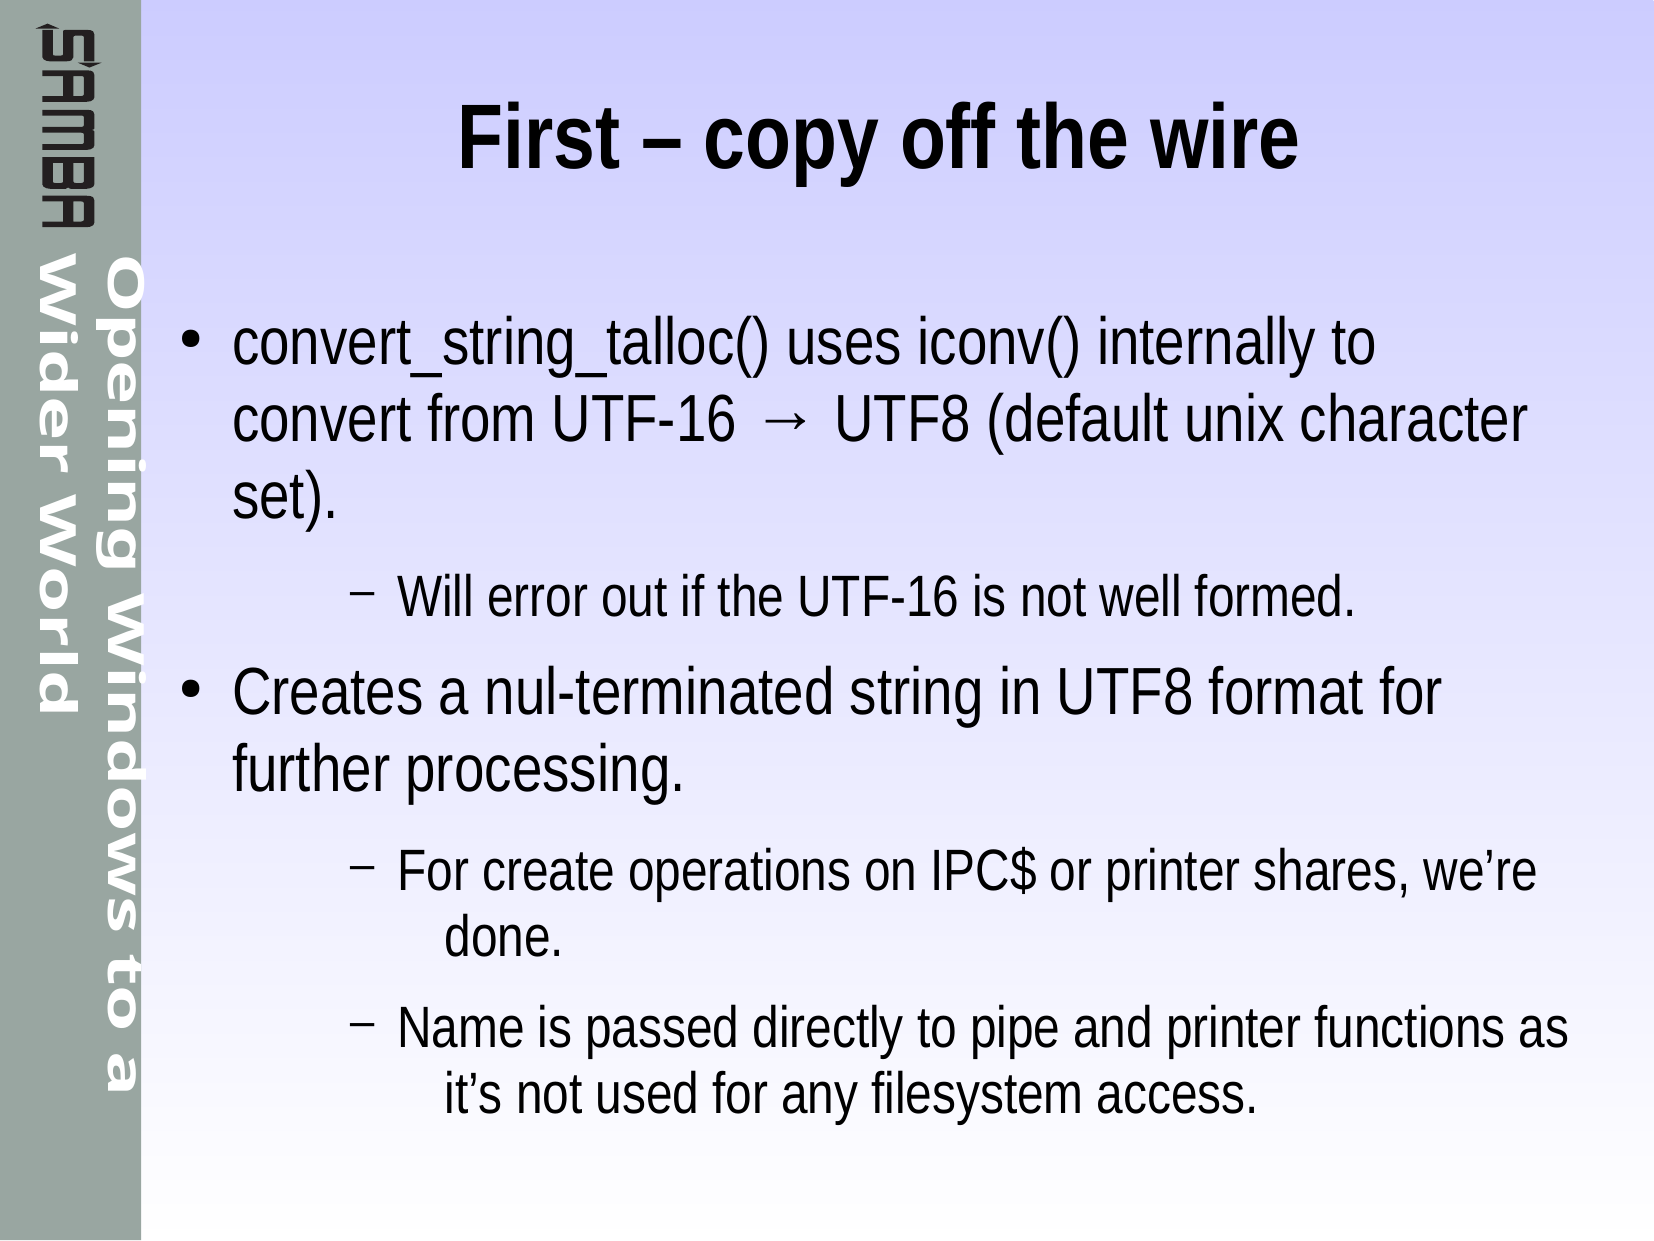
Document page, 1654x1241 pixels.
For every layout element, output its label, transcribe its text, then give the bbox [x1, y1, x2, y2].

title First – copy off the wire [173, 31, 1586, 239]
list convert_string_talloc() uses iconv() internally to convert from UTF-16 → UTF8 (default unix character set). Will error out if the UTF-16 is not well formed. Creates a nul-terminated string in UTF8 format for further processing. For create operations on IPC$ or printer shares, we’re done. Name is passed directly to pipe and printer functions as it’s not used for any filesystem access. [161, 302, 1574, 1211]
